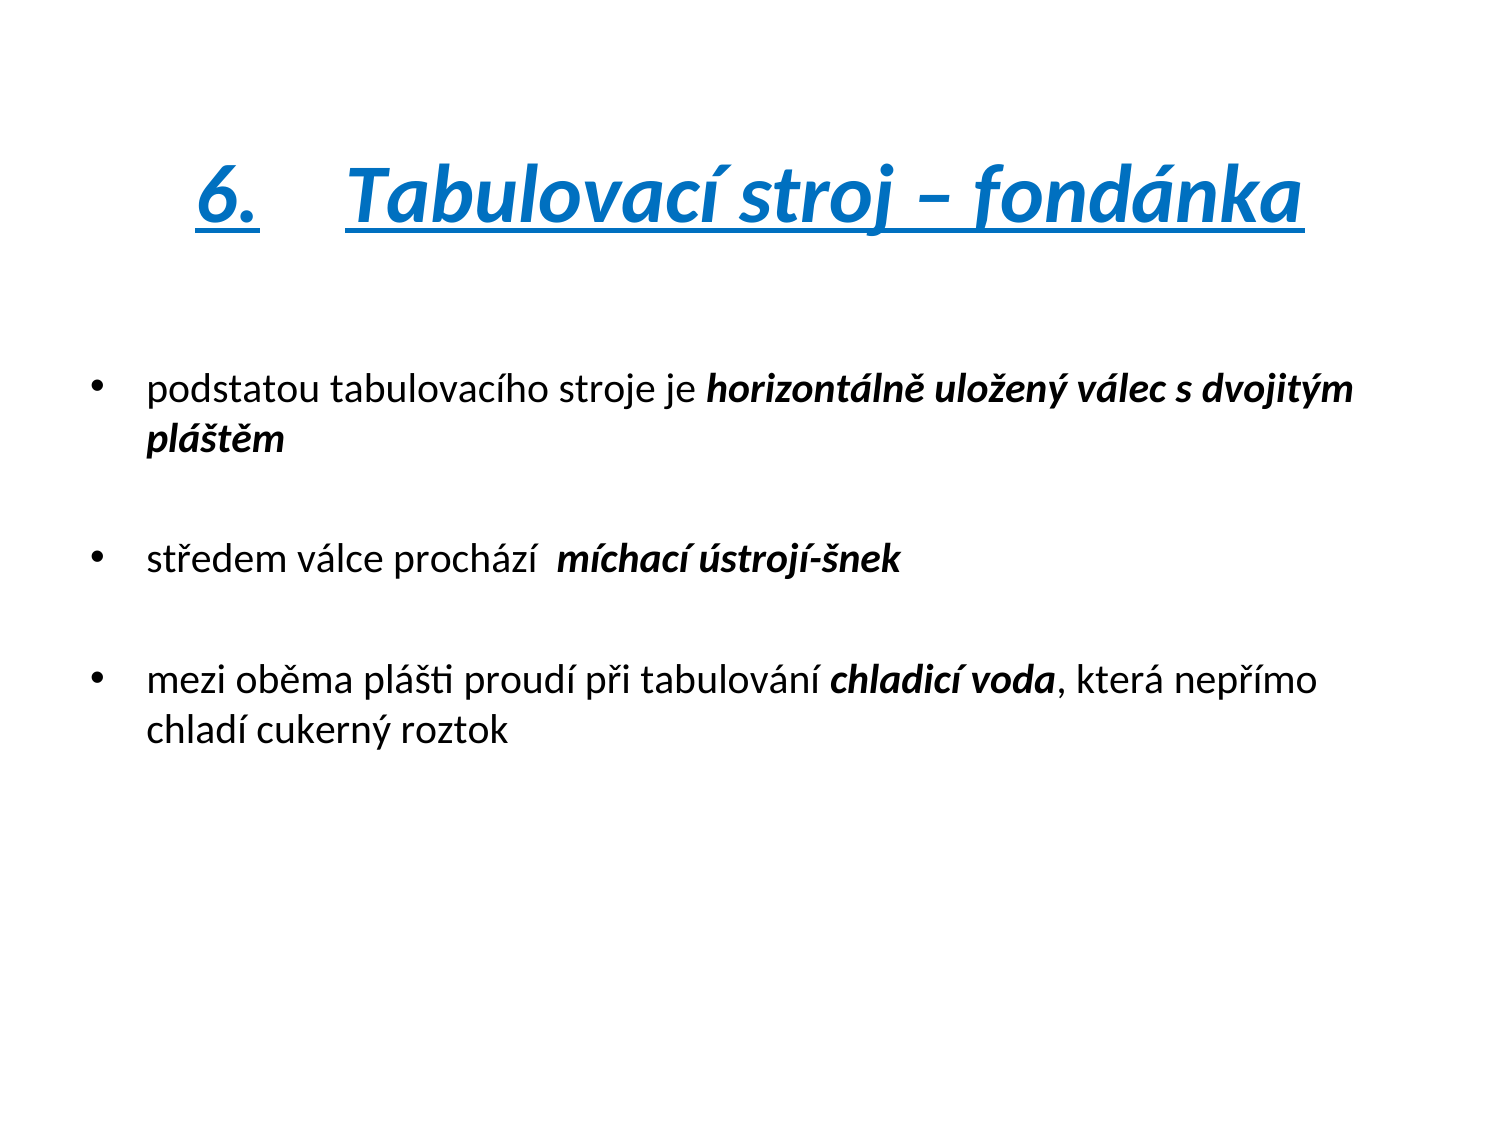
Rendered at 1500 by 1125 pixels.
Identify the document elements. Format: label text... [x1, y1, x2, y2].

title 6. Tabulovací stroj – fondánka [75, 0, 1426, 262]
list podstatou tabulovacího stroje je horizontálně uložený válec s dvojitým pláštěm středem válce prochází míchací ústrojí-šnek mezi oběma plášti proudí při tabulování chladicí voda, která nepřímo chladí cukerný roztok [75, 262, 1426, 1006]
